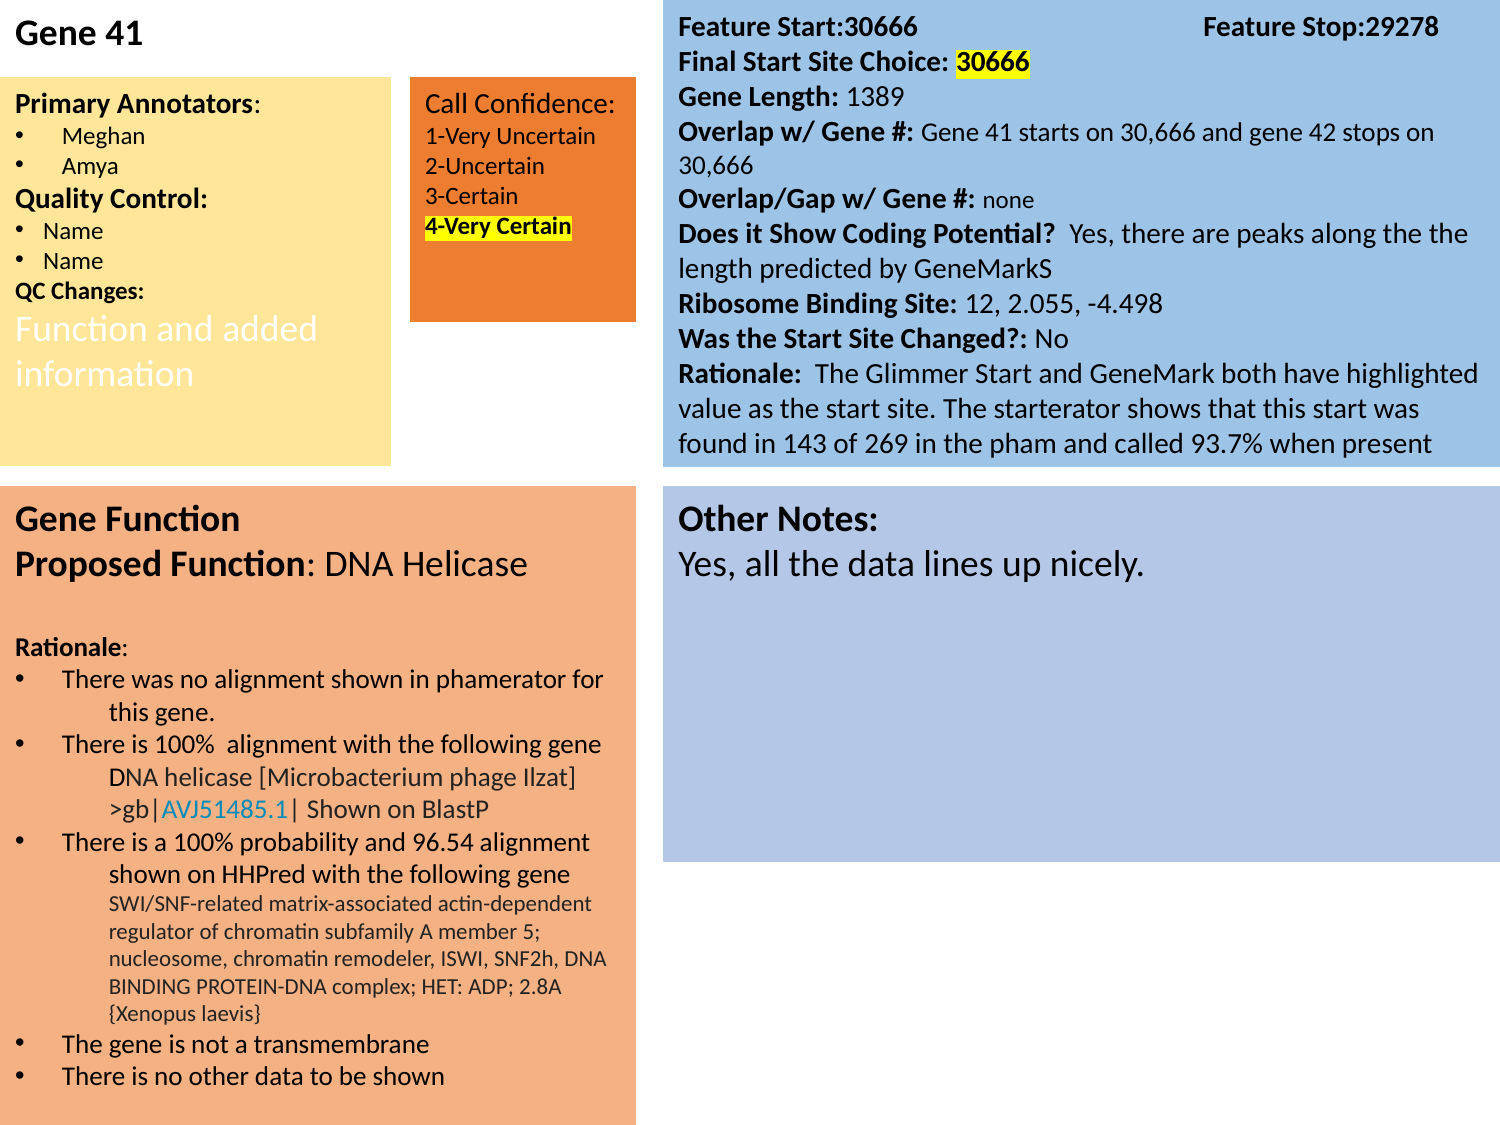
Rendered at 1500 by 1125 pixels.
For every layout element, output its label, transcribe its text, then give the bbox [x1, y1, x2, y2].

text_box Gene 41 [0, 0, 160, 61]
text_box Feature Start:30666 Feature Stop:29278 Final Start Site Choice: 30666 Gene Length: 1389 Overlap w/ Gene #: Gene 41 starts on 30,666 and gene 42 stops on 30,666 Overlap/Gap w/ Gene #: none Does it Show Coding Potential? Yes, there are peaks along the the length predicted by GeneMarkS Ribosome Binding Site: 12, 2.055, -4.498 Was the Start Site Changed?: No Rationale: The Glimmer Start and GeneMark both have highlighted value as the start site. The starterator shows that this start was found in 143 of 269 in the pham and called 93.7% when present [663, 0, 1500, 467]
text_box Gene Function Proposed Function: DNA Helicase Rationale: There was no alignment shown in phamerator for this gene. There is 100% alignment with the following gene DNA helicase [Microbacterium phage Ilzat] >gb|AVJ51485.1| Shown on BlastP There is a 100% probability and 96.54 alignment shown on HHPred with the following gene SWI/SNF-related matrix-associated actin-dependent regulator of chromatin subfamily A member 5; nucleosome, chromatin remodeler, ISWI, SNF2h, DNA BINDING PROTEIN-DNA complex; HET: ADP; 2.8A {Xenopus laevis} The gene is not a transmembrane There is no other data to be shown [0, 486, 636, 1125]
text_box Primary Annotators: Meghan Amya Quality Control: Name Name QC Changes: Function and added information [0, 77, 391, 466]
text_box Other Notes: Yes, all the data lines up nicely. [663, 486, 1500, 862]
text_box Call Confidence: 1-Very Uncertain 2-Uncertain 3-Certain 4-Very Certain [410, 77, 636, 322]
